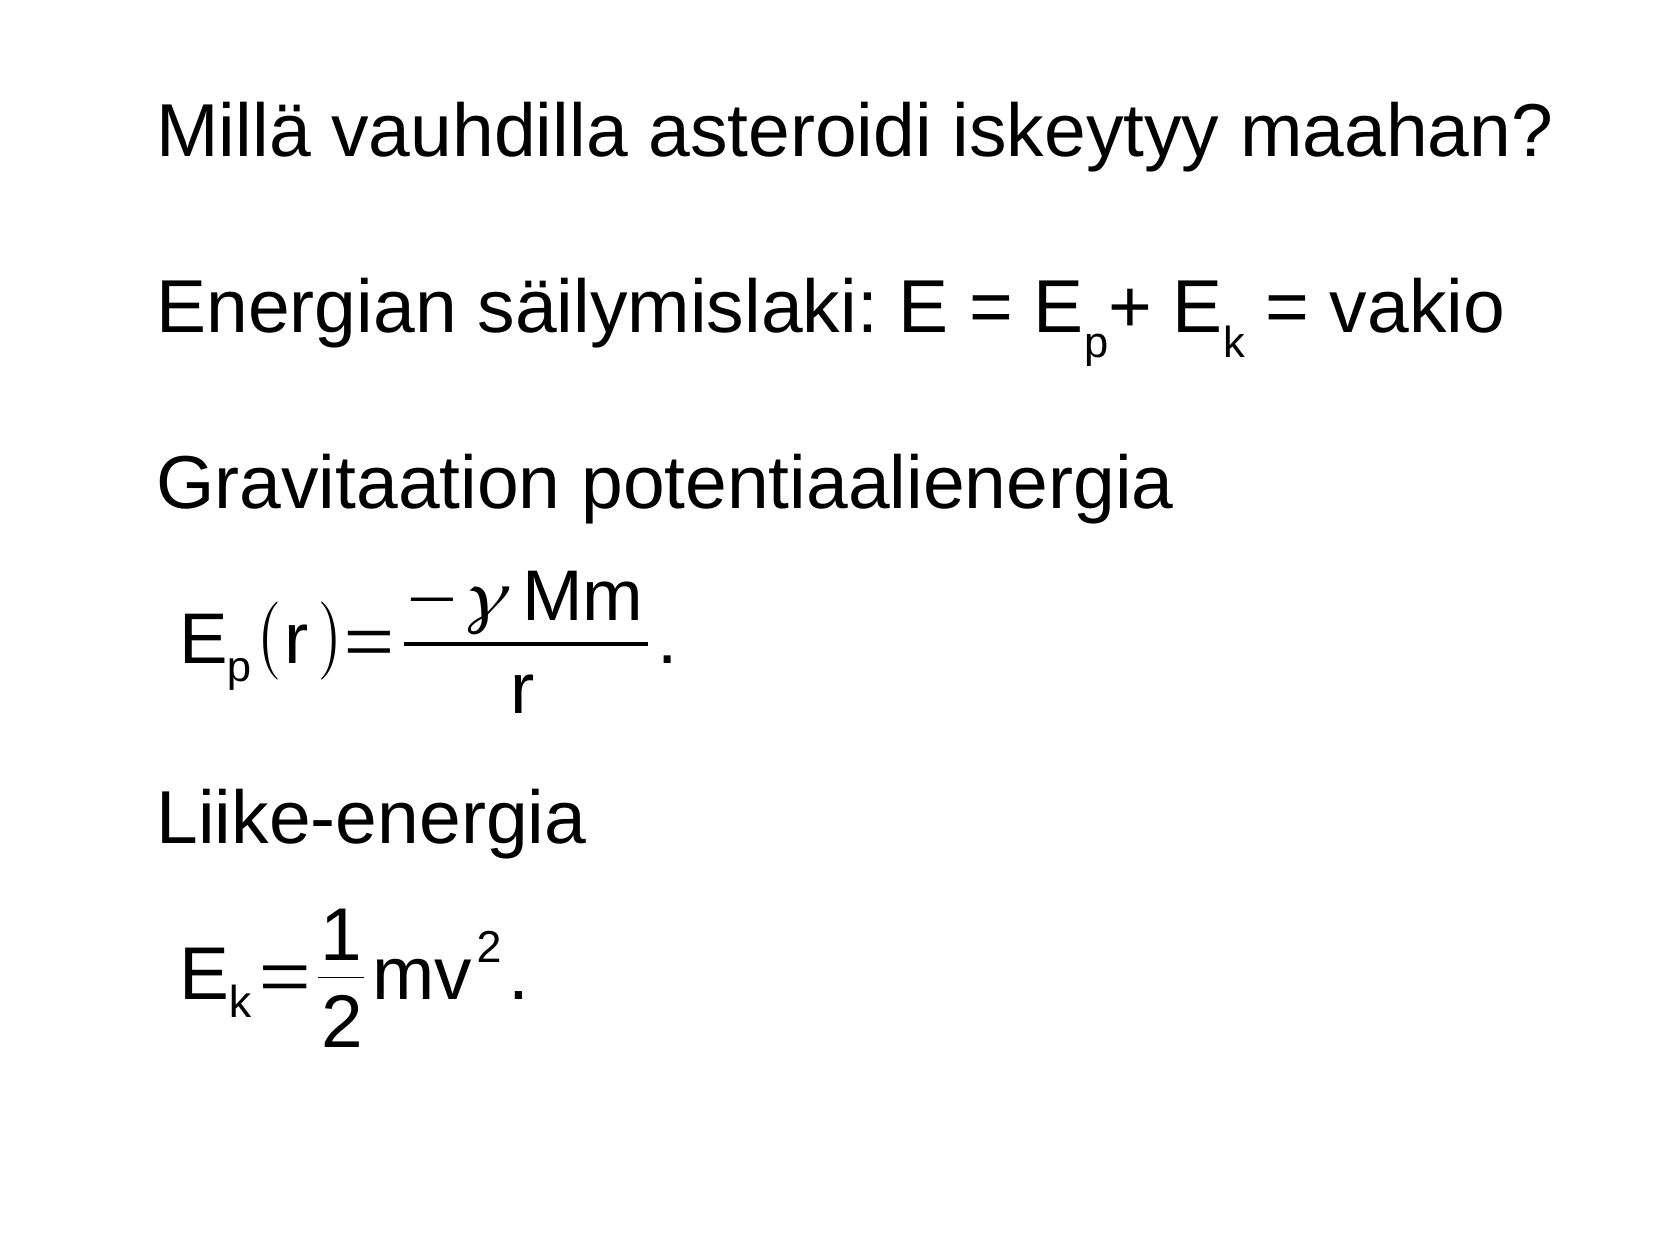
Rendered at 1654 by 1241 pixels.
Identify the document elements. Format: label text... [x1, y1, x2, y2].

chart [173, 892, 536, 1063]
chart [173, 555, 685, 729]
text_box Millä vauhdilla asteroidi iskeytyy maahan? Energian säilymislaki: E = Ep+ Ek = vakio Gravitaation potentiaalienergia Liike-energia [141, 82, 1569, 1203]
